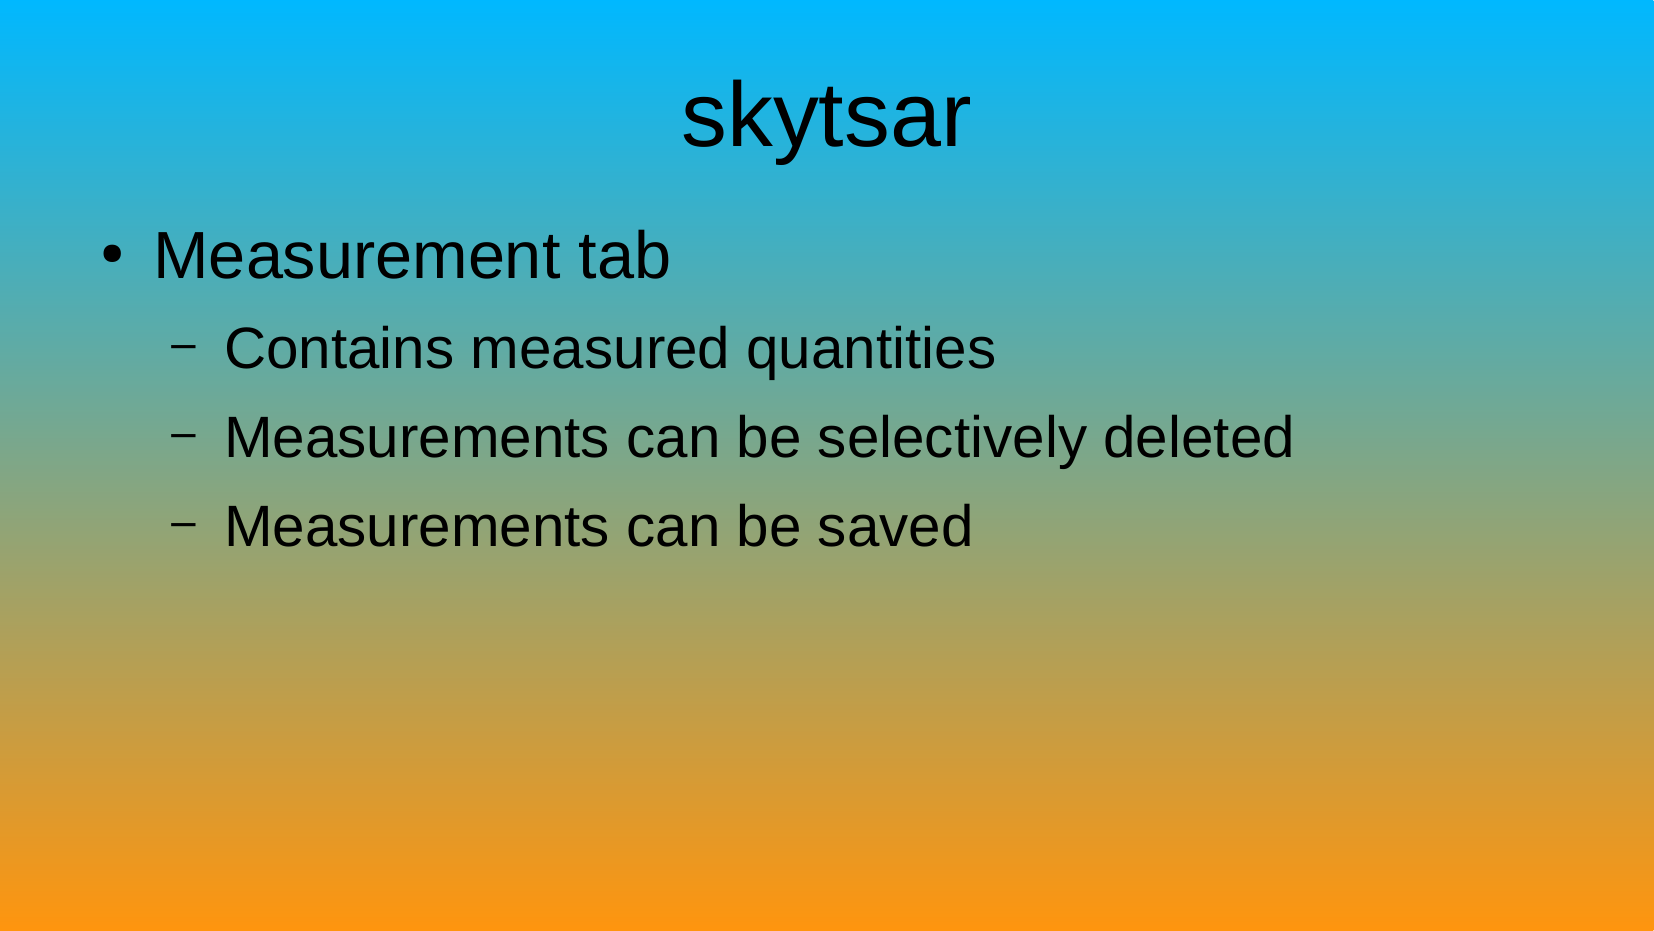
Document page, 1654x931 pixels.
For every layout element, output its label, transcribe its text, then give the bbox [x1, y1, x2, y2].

title skytsar [82, 37, 1571, 193]
list Measurement tab Contains measured quantities Measurements can be selectively deleted Measurements can be saved [82, 217, 1571, 758]
